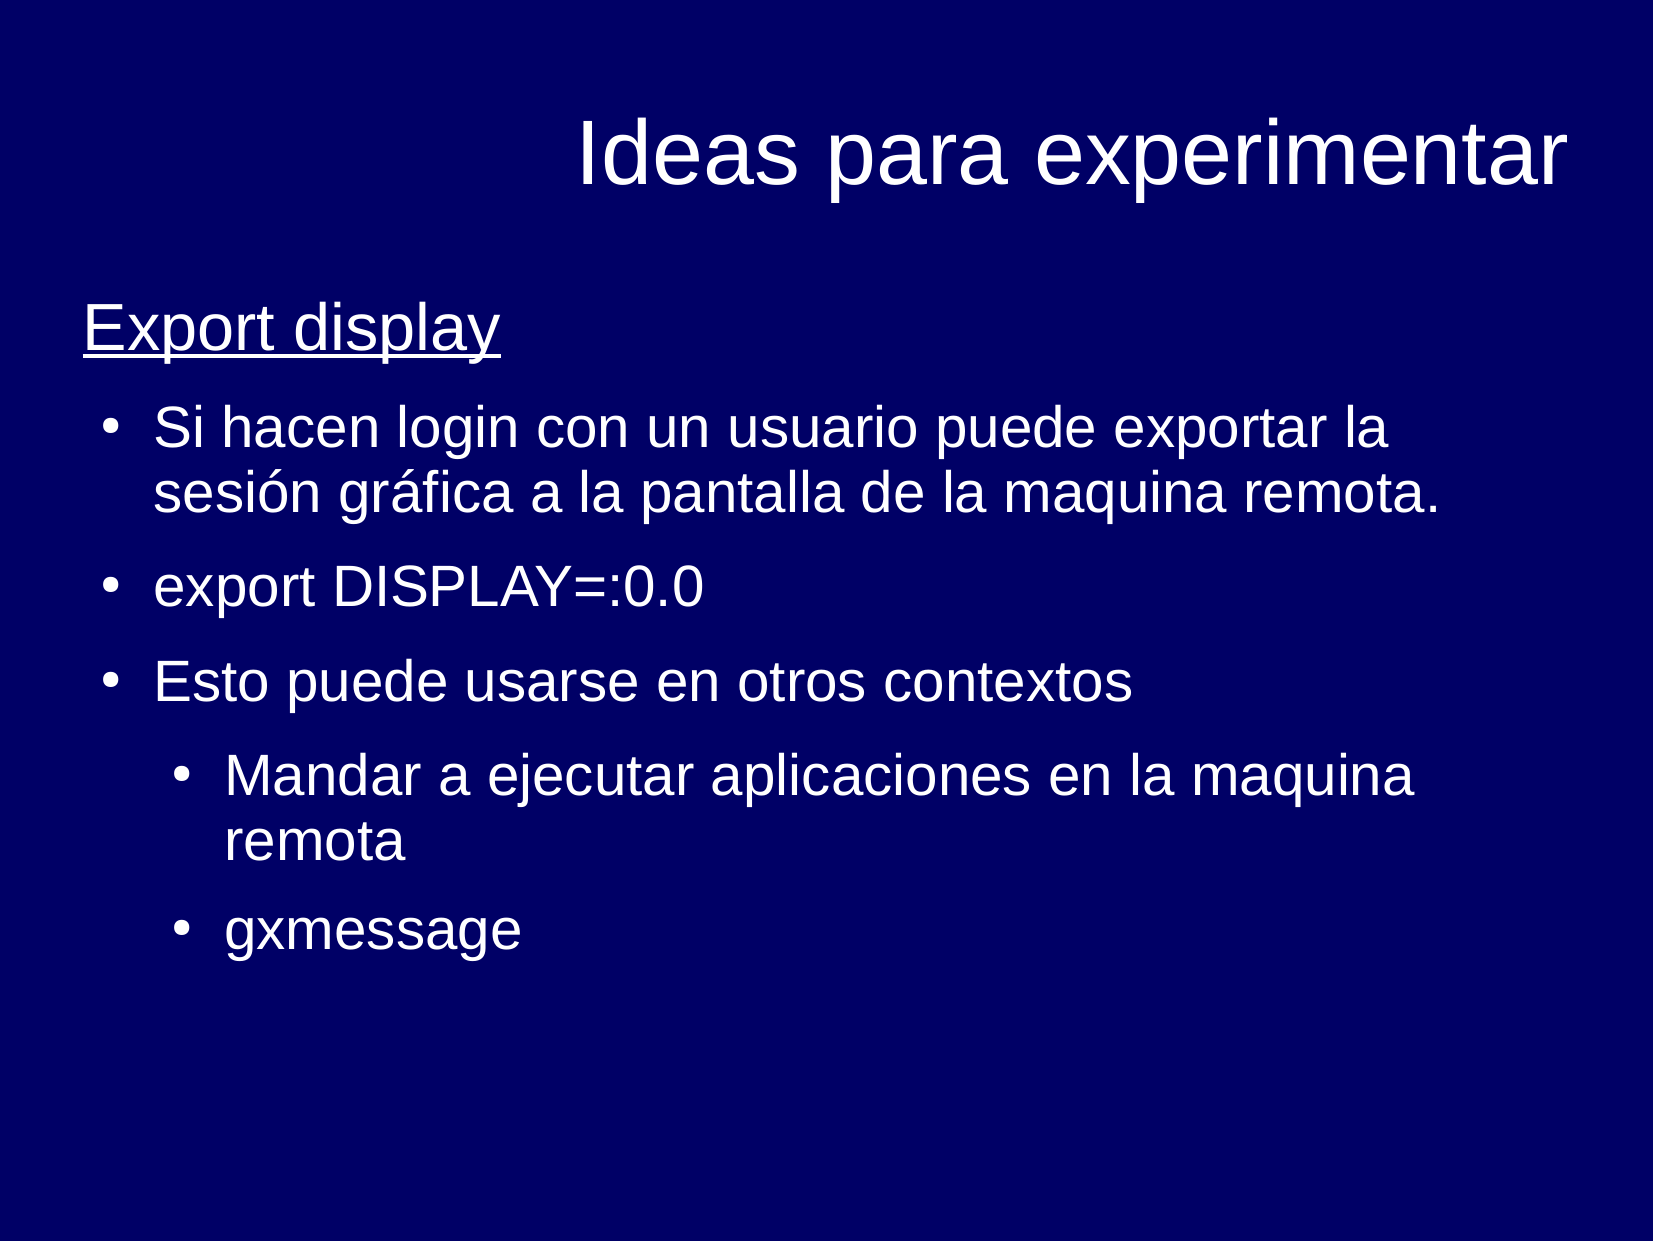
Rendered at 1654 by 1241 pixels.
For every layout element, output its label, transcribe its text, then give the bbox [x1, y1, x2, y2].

list Export display Si hacen login con un usuario puede exportar la sesión gráfica a la pantalla de la maquina remota. export DISPLAY=:0.0 Esto puede usarse en otros contextos Mandar a ejecutar aplicaciones en la maquina remota gxmessage [82, 290, 1571, 1109]
title Ideas para experimentar [82, 49, 1571, 257]
